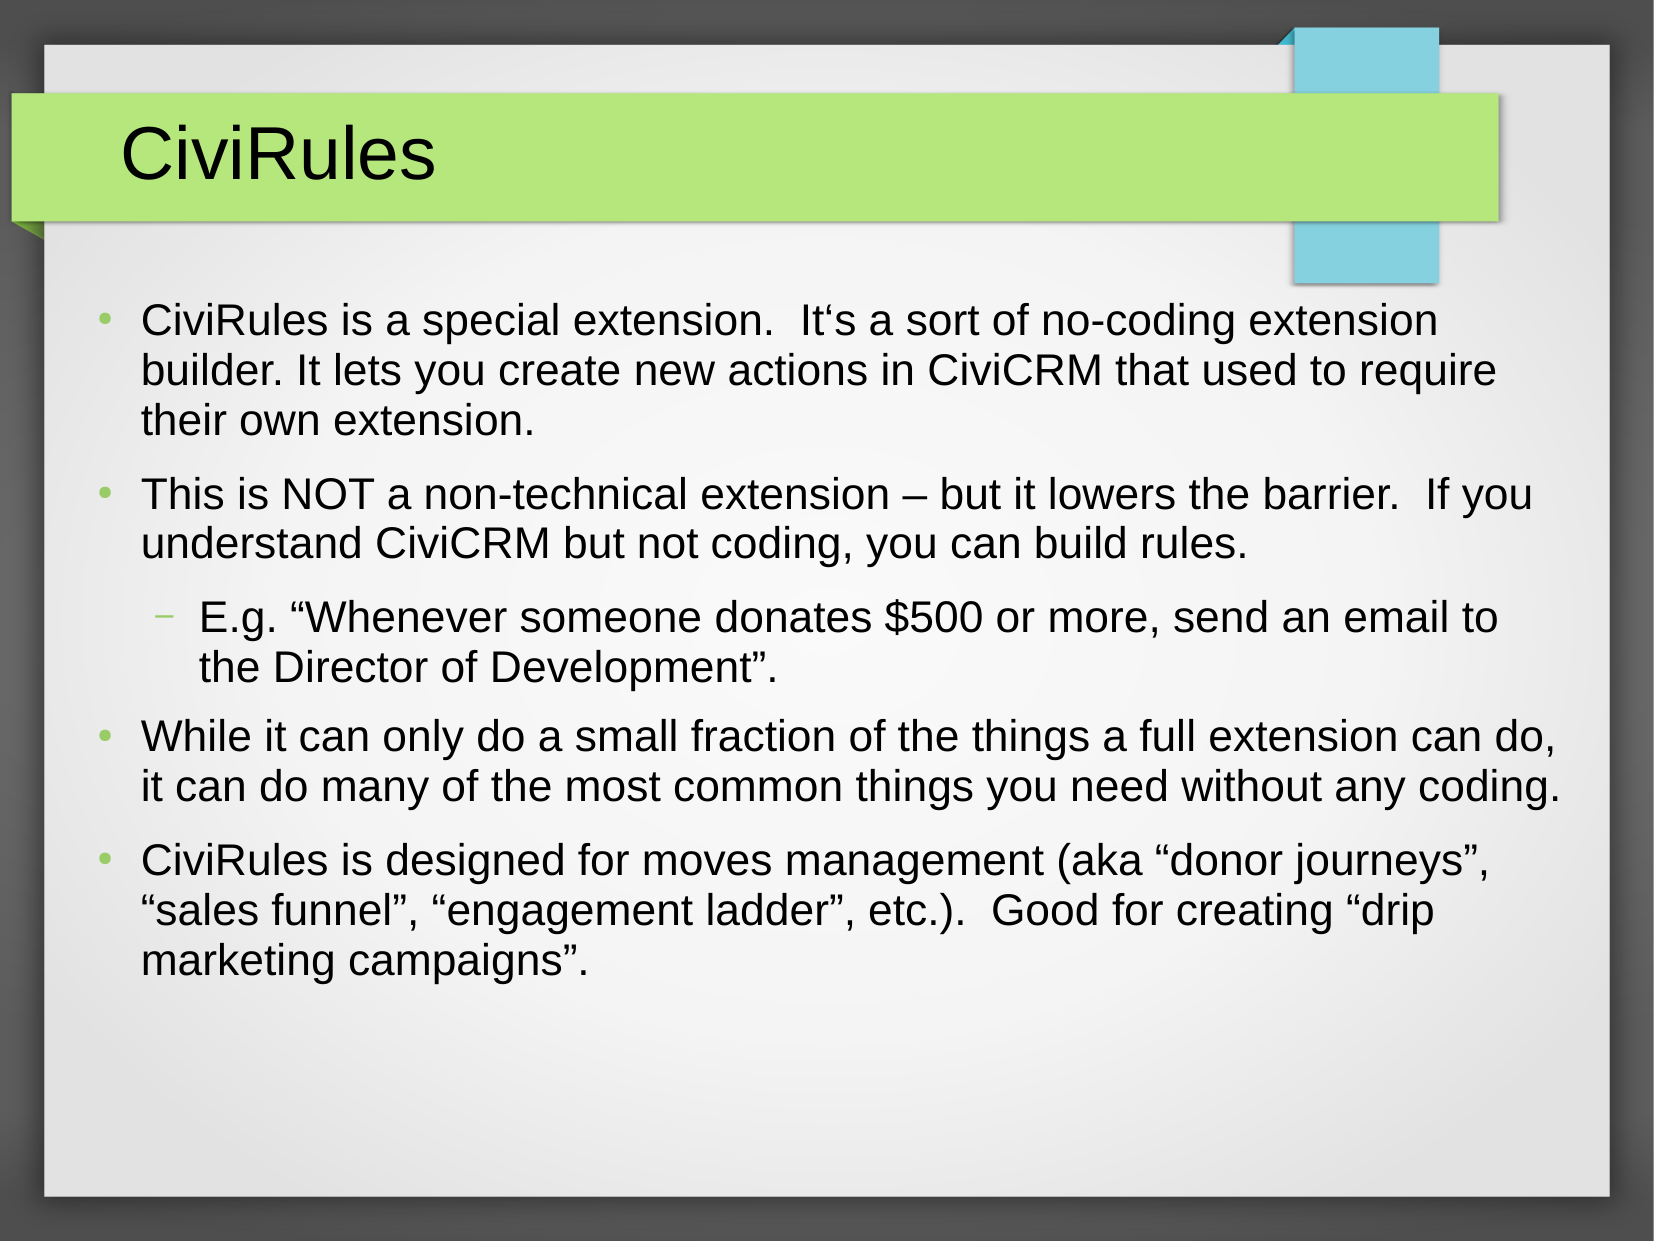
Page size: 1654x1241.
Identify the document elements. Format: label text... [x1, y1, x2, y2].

picture [0, 0, 1654, 1241]
title CiviRules [82, 94, 1264, 213]
list CiviRules is a special extension. It‘s a sort of no-coding extension builder. It lets you create new actions in CiviCRM that used to require their own extension. This is NOT a non-technical extension – but it lowers the barrier. If you understand CiviCRM but not coding, you can build rules. E.g. “Whenever someone donates $500 or more, send an email to the Director of Development”. While it can only do a small fraction of the things a full extension can do, it can do many of the most common things you need without any coding. CiviRules is designed for moves management (aka “donor journeys”, “sales funnel”, “engagement ladder”, etc.). Good for creating “drip marketing campaigns”. [82, 295, 1571, 1015]
